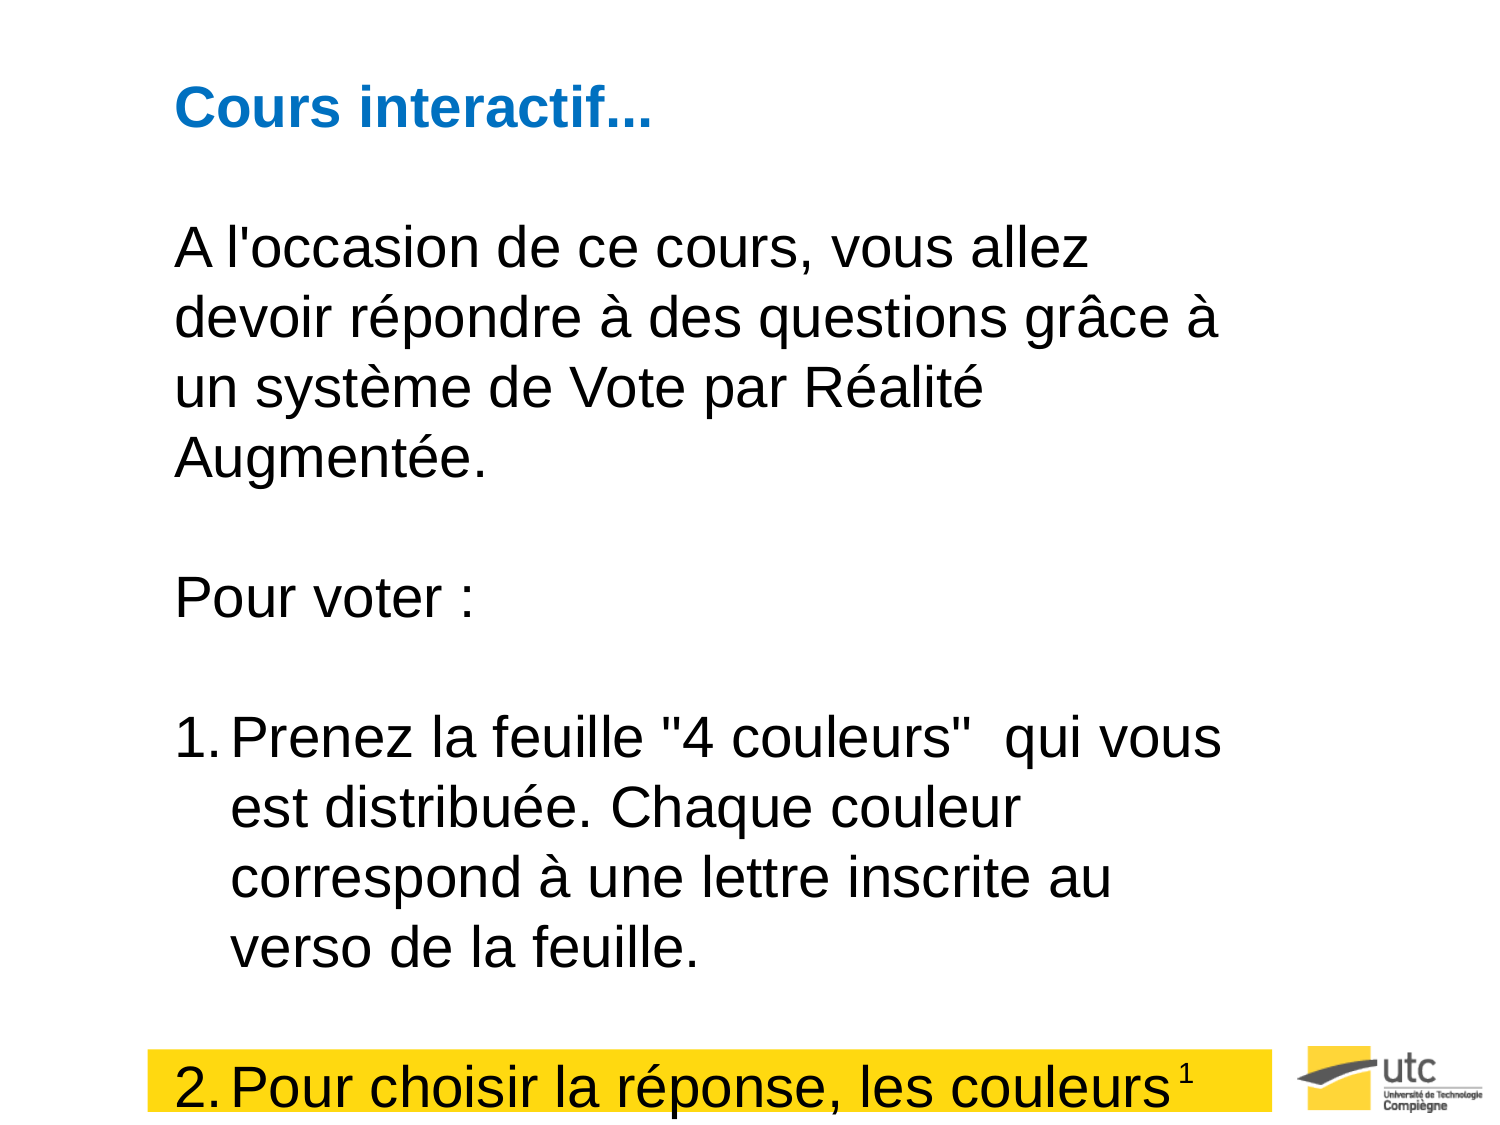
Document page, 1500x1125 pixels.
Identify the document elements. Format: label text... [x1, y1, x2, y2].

picture [1297, 1046, 1483, 1113]
text_box Cours interactif... A l'occasion de ce cours, vous allez devoir répondre à des questions grâce à un système de Vote par Réalité Augmentée. Pour voter : Prenez la feuille "4 couleurs" qui vous est distribuée. Chaque couleur correspond à une lettre inscrite au verso de la feuille. Pour choisir la réponse, les couleurs doivent me faire face et la lettre de la bonne réponse doit être dans le bon sens de lecture face à vous. Attendez mon signal pour brandir votre feuille. Tendez la feuille face colorée vers moi en veillant toujours à laisser la lettre de votre choix à l’endroit. Attendez mon signal pour reposer votre feuille. [159, 62, 1270, 1125]
